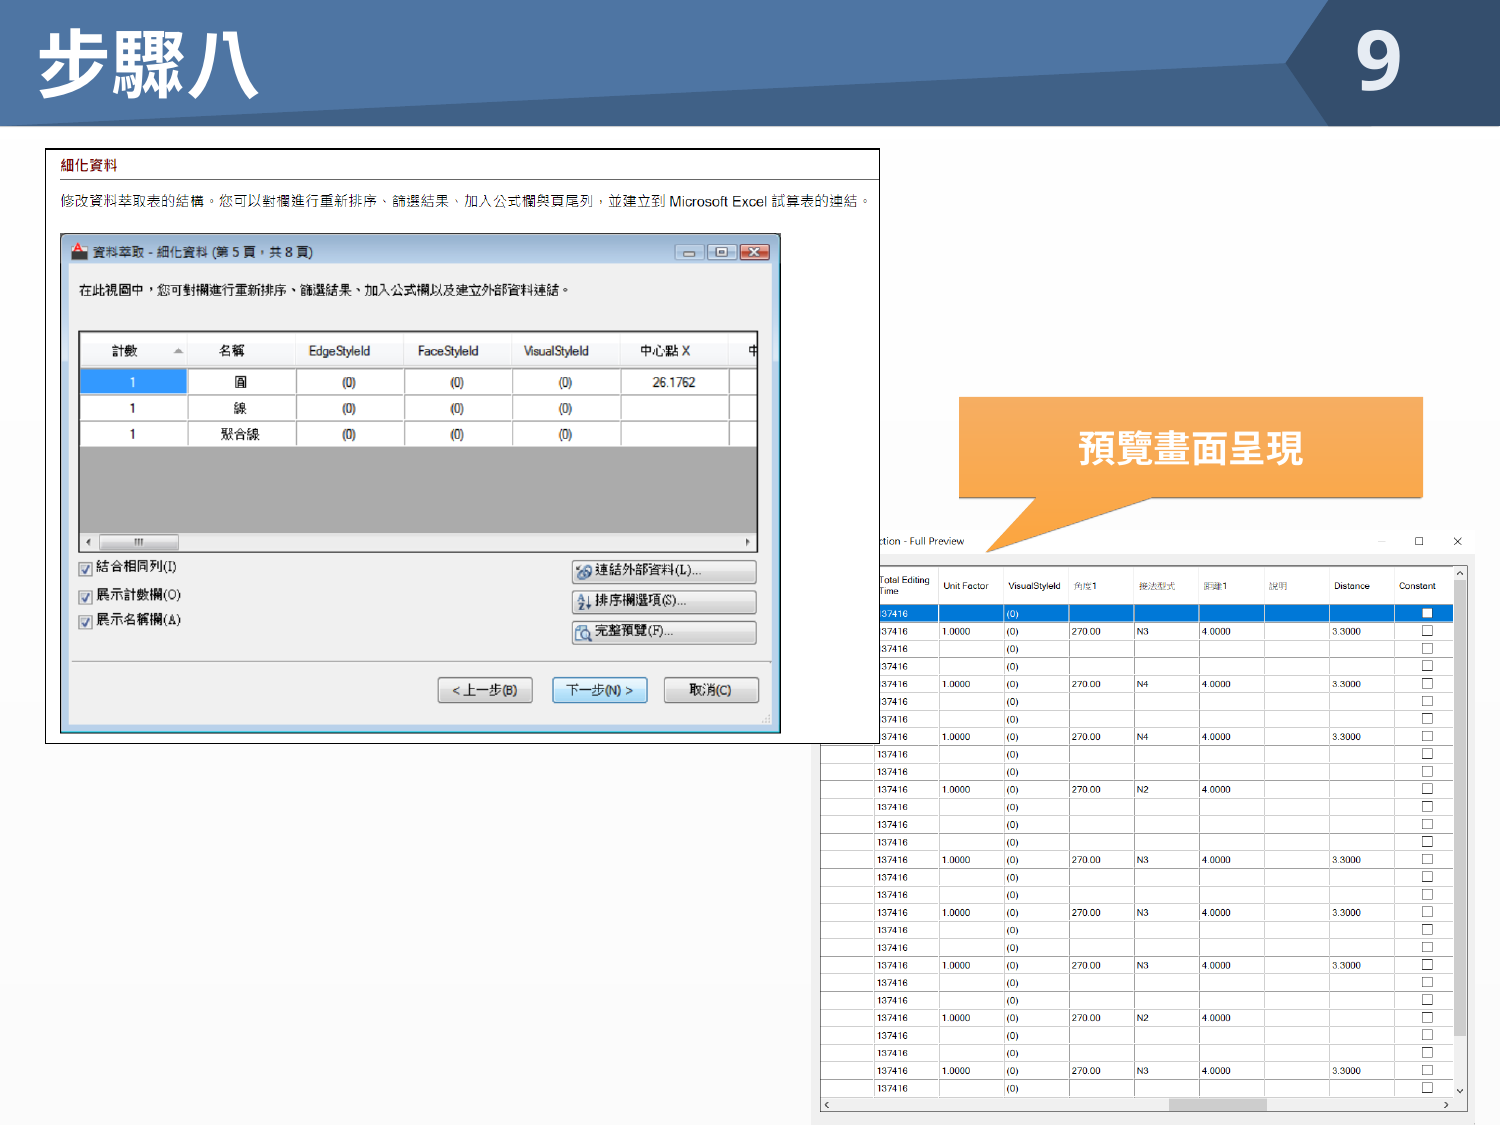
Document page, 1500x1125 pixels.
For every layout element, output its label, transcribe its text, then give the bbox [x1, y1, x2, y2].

text_box 預覽畫面呈現 [959, 396, 1424, 553]
text_box 9 [1340, 0, 1500, 116]
picture [811, 531, 1475, 1125]
picture [46, 149, 879, 743]
text_box 步驟八 [21, 9, 1282, 116]
